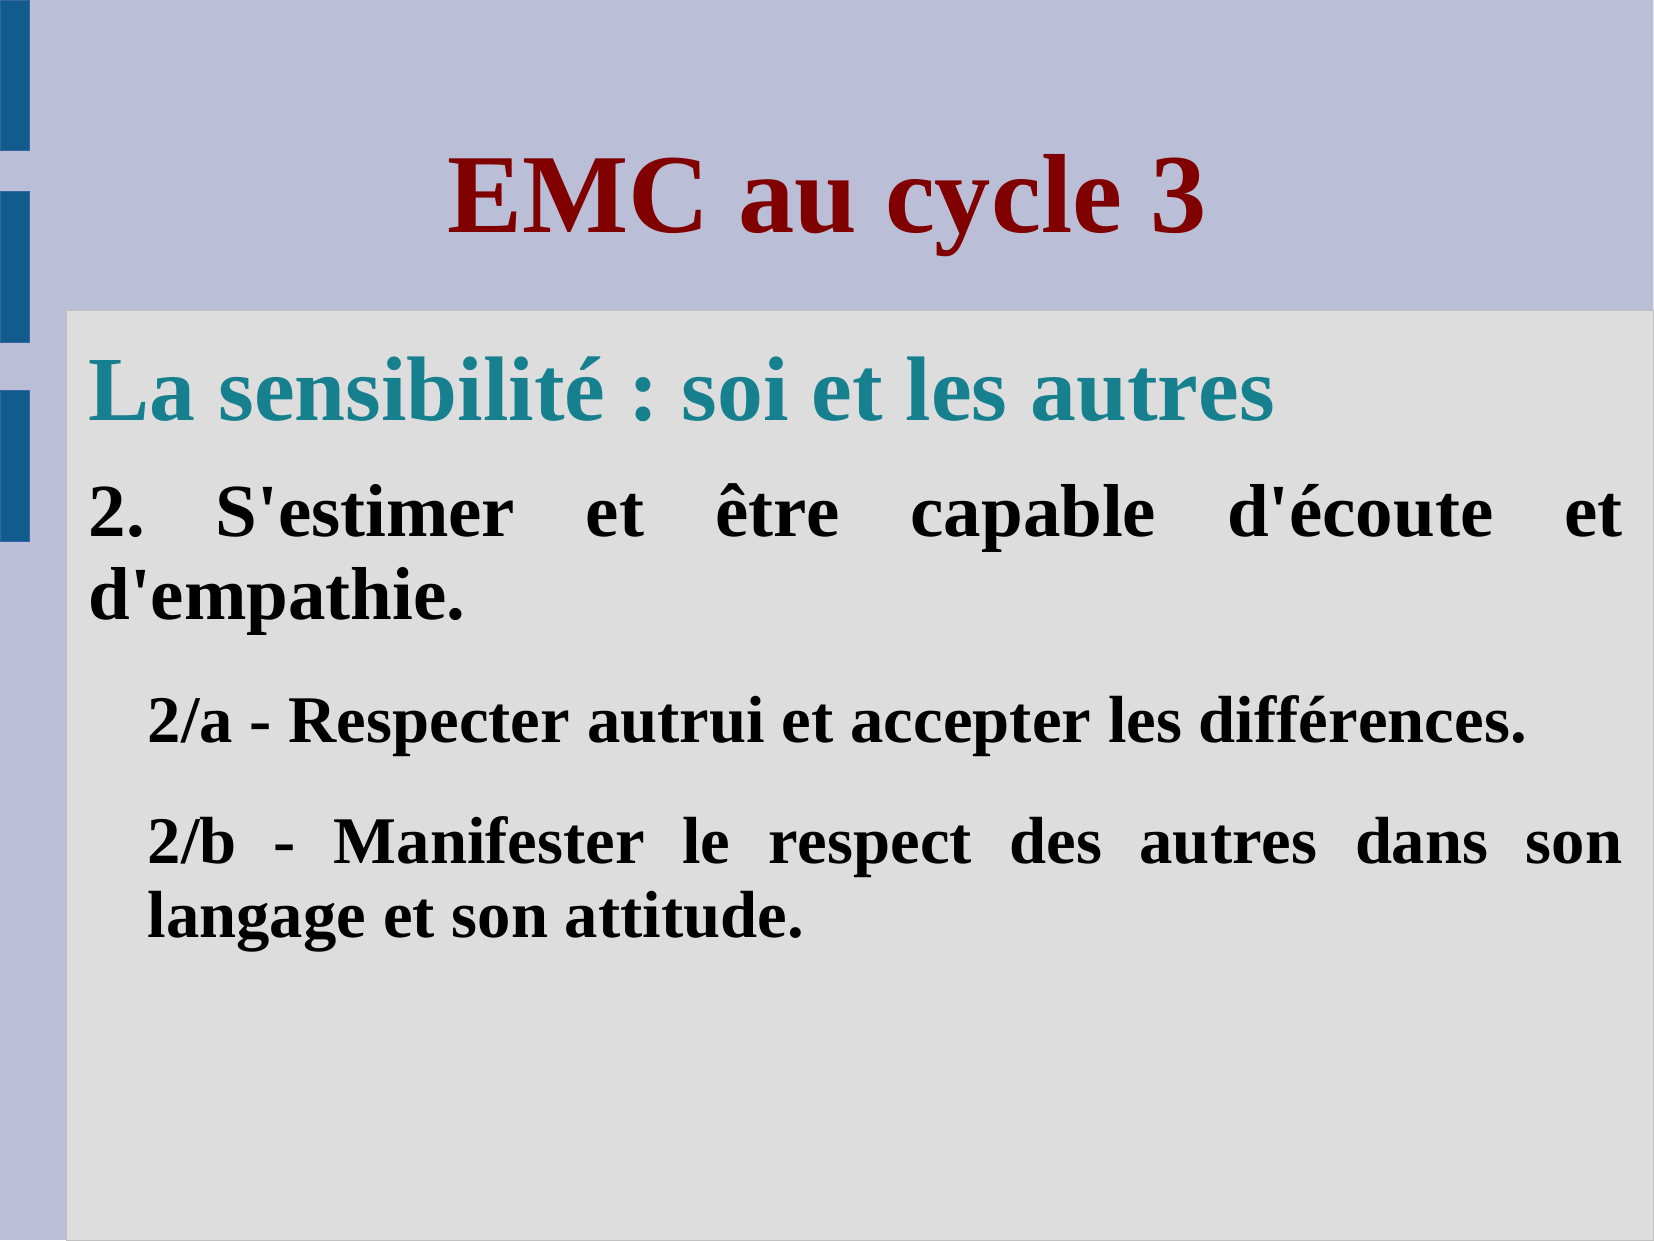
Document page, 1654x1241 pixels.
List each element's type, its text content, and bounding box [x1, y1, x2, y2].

list La sensibilité : soi et les autres 2. S'estimer et être capable d'écoute et d'empathie. 2/a - Respecter autrui et accepter les différences. 2/b - Manifester le respect des autres dans son langage et son attitude. [88, 338, 1625, 1120]
title EMC au cycle 3 [121, 91, 1534, 299]
